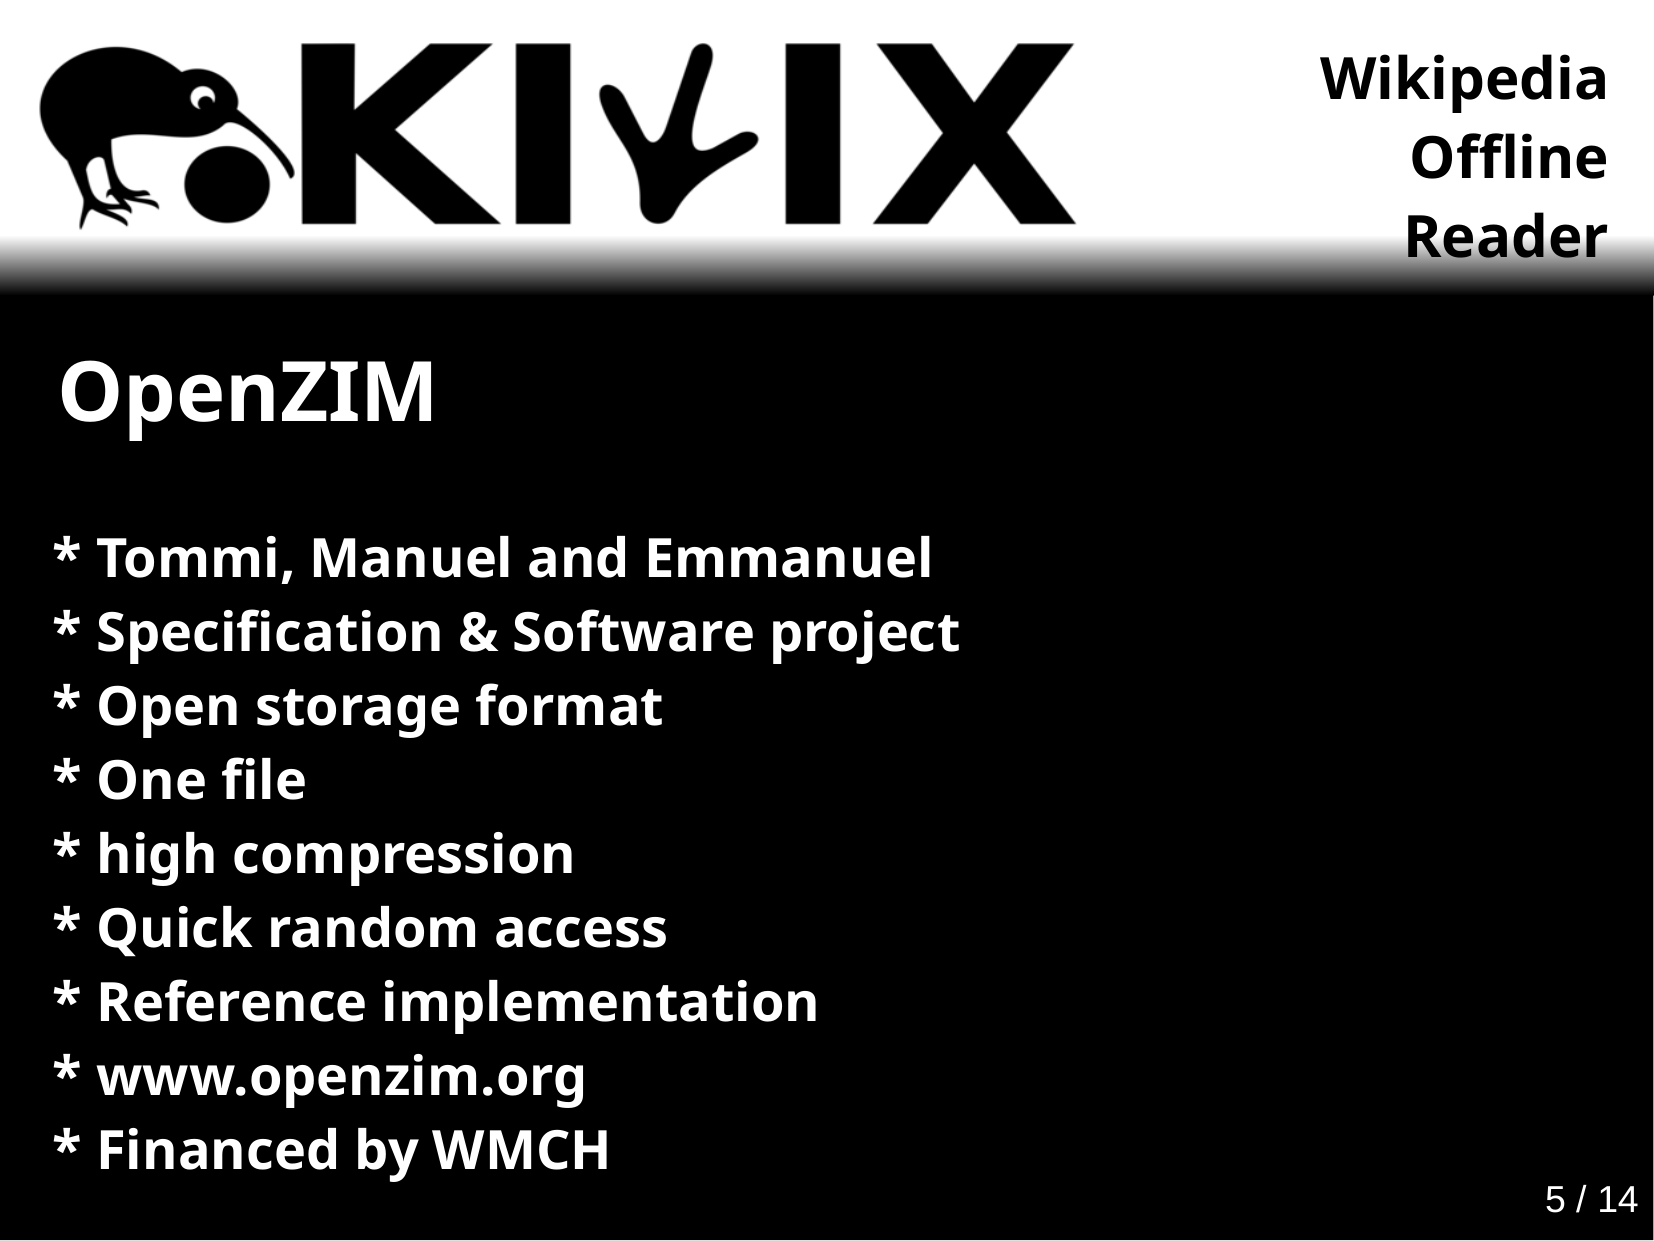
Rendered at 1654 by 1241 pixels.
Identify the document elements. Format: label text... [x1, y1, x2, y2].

text_box Wikipedia Offline Reader [1210, 29, 1625, 248]
picture [29, 29, 1093, 236]
text_box [0, 236, 1654, 1241]
text_box <number> / 14 [1505, 1170, 1654, 1241]
text_box OpenZIM * Tommi, Manuel and Emmanuel * Specification & Software project * Open storage format * One file * high compression * Quick random access * Reference implementation * www.openzim.org * Financed by WMCH [29, 324, 1625, 1152]
